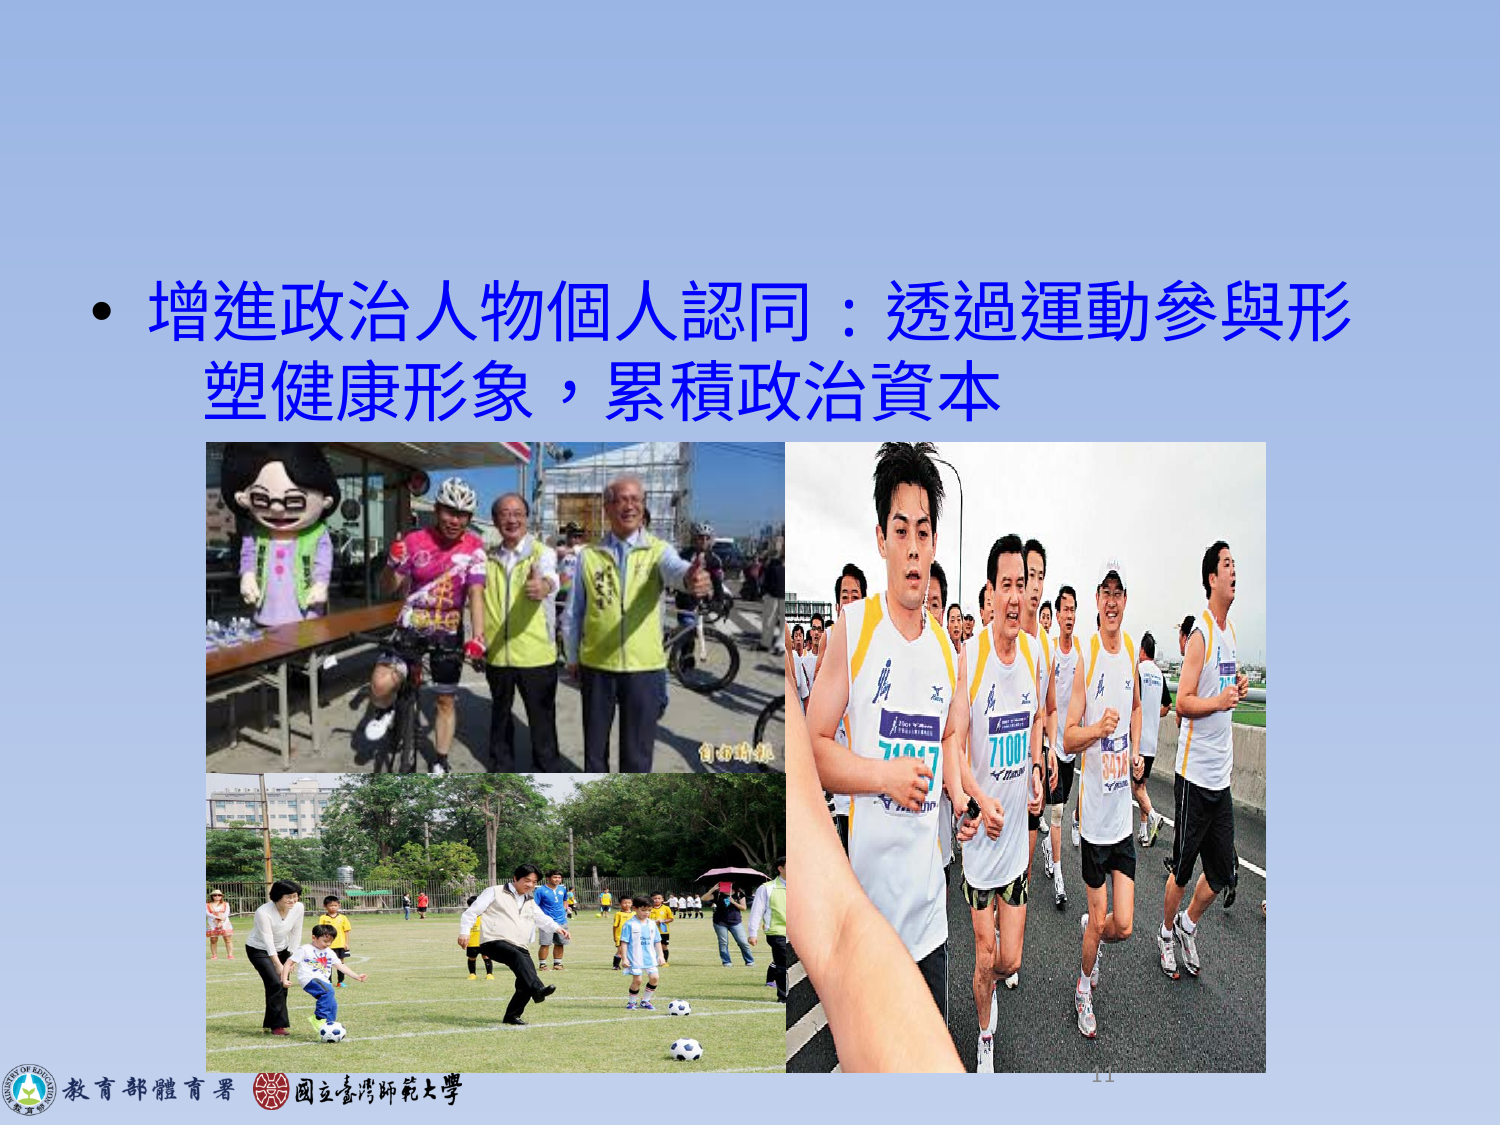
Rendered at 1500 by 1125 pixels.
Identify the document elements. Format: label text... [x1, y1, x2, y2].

list 增進政治人物個人認同:透過運動參與形塑健康形象，累積政治資本 [75, 262, 1426, 1005]
text_box [1074, 1042, 1426, 1103]
picture [206, 442, 1266, 1073]
